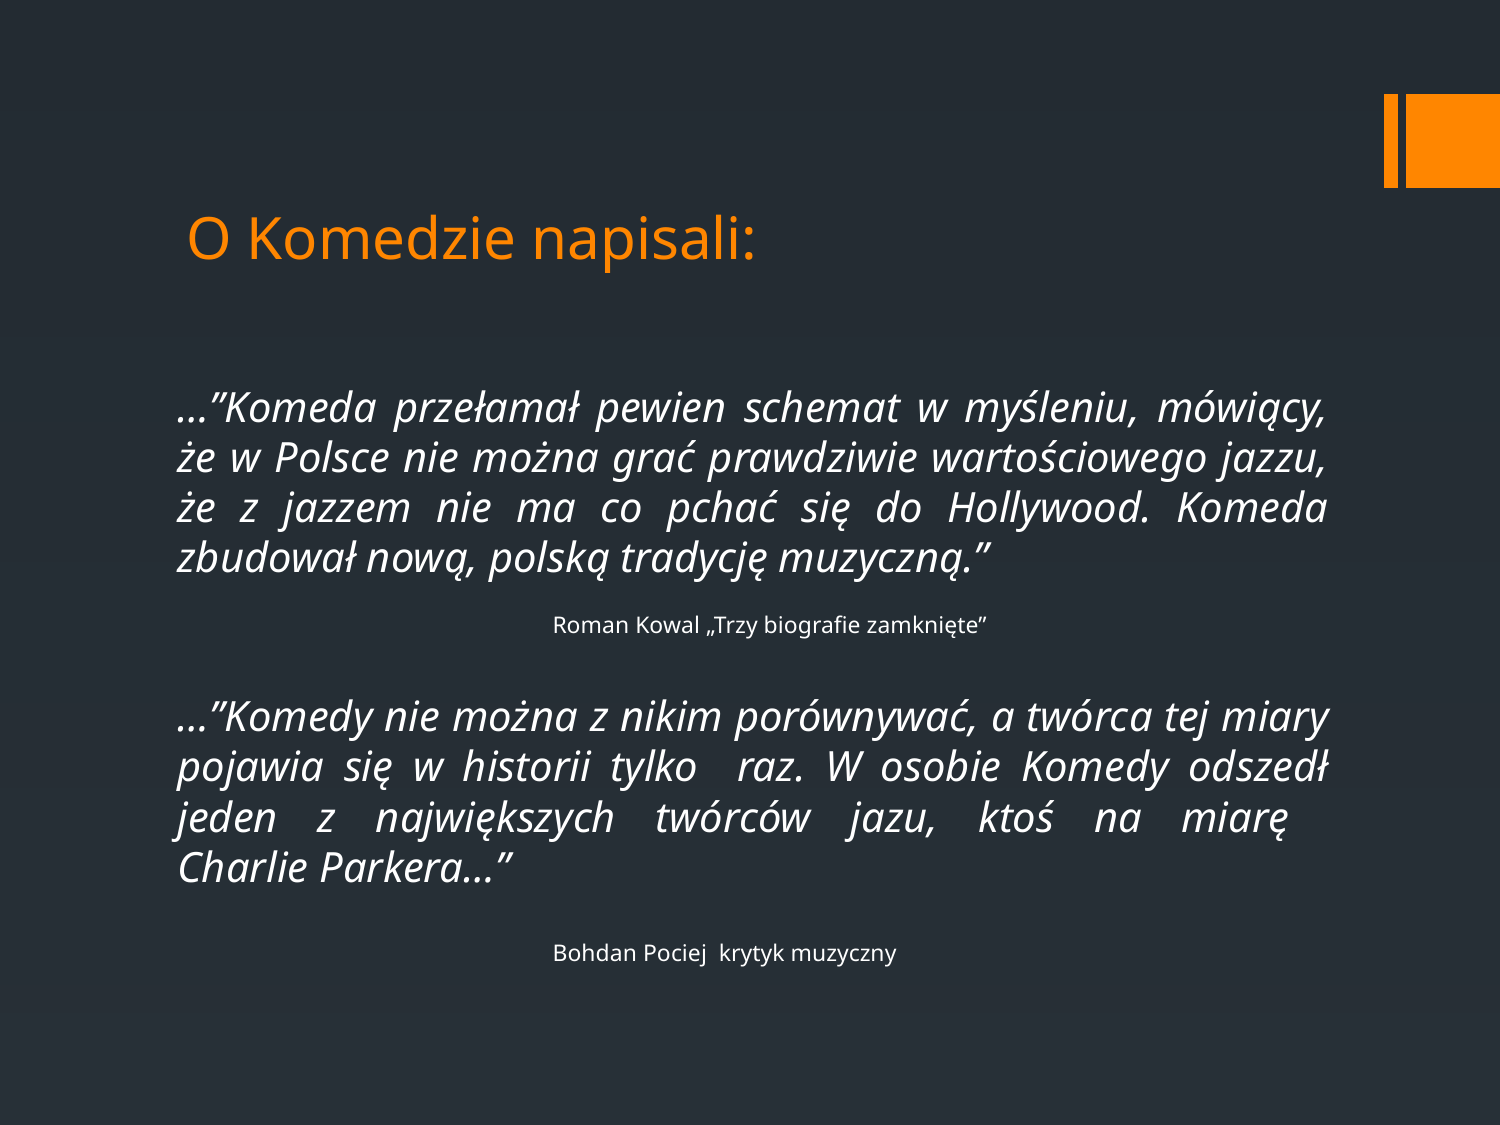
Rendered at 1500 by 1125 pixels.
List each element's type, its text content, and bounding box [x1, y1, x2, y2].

list …”Komeda przełamał pewien schemat w myśleniu, mówiący, że w Polsce nie można grać prawdziwie wartościowego jazzu, że z jazzem nie ma co pchać się do Hollywood. Komeda zbudował nową, polską tradycję muzyczną.” Roman Kowal „Trzy biografie zamknięte” …”Komedy nie można z nikim porównywać, a twórca tej miary pojawia się w historii tylko raz. W osobie Komedy odszedł jeden z największych twórców jazu, ktoś na miarę Charlie Parkera…” Bohdan Pociej krytyk muzyczny [147, 373, 1351, 1036]
title O Komedzie napisali: [171, 160, 1351, 279]
